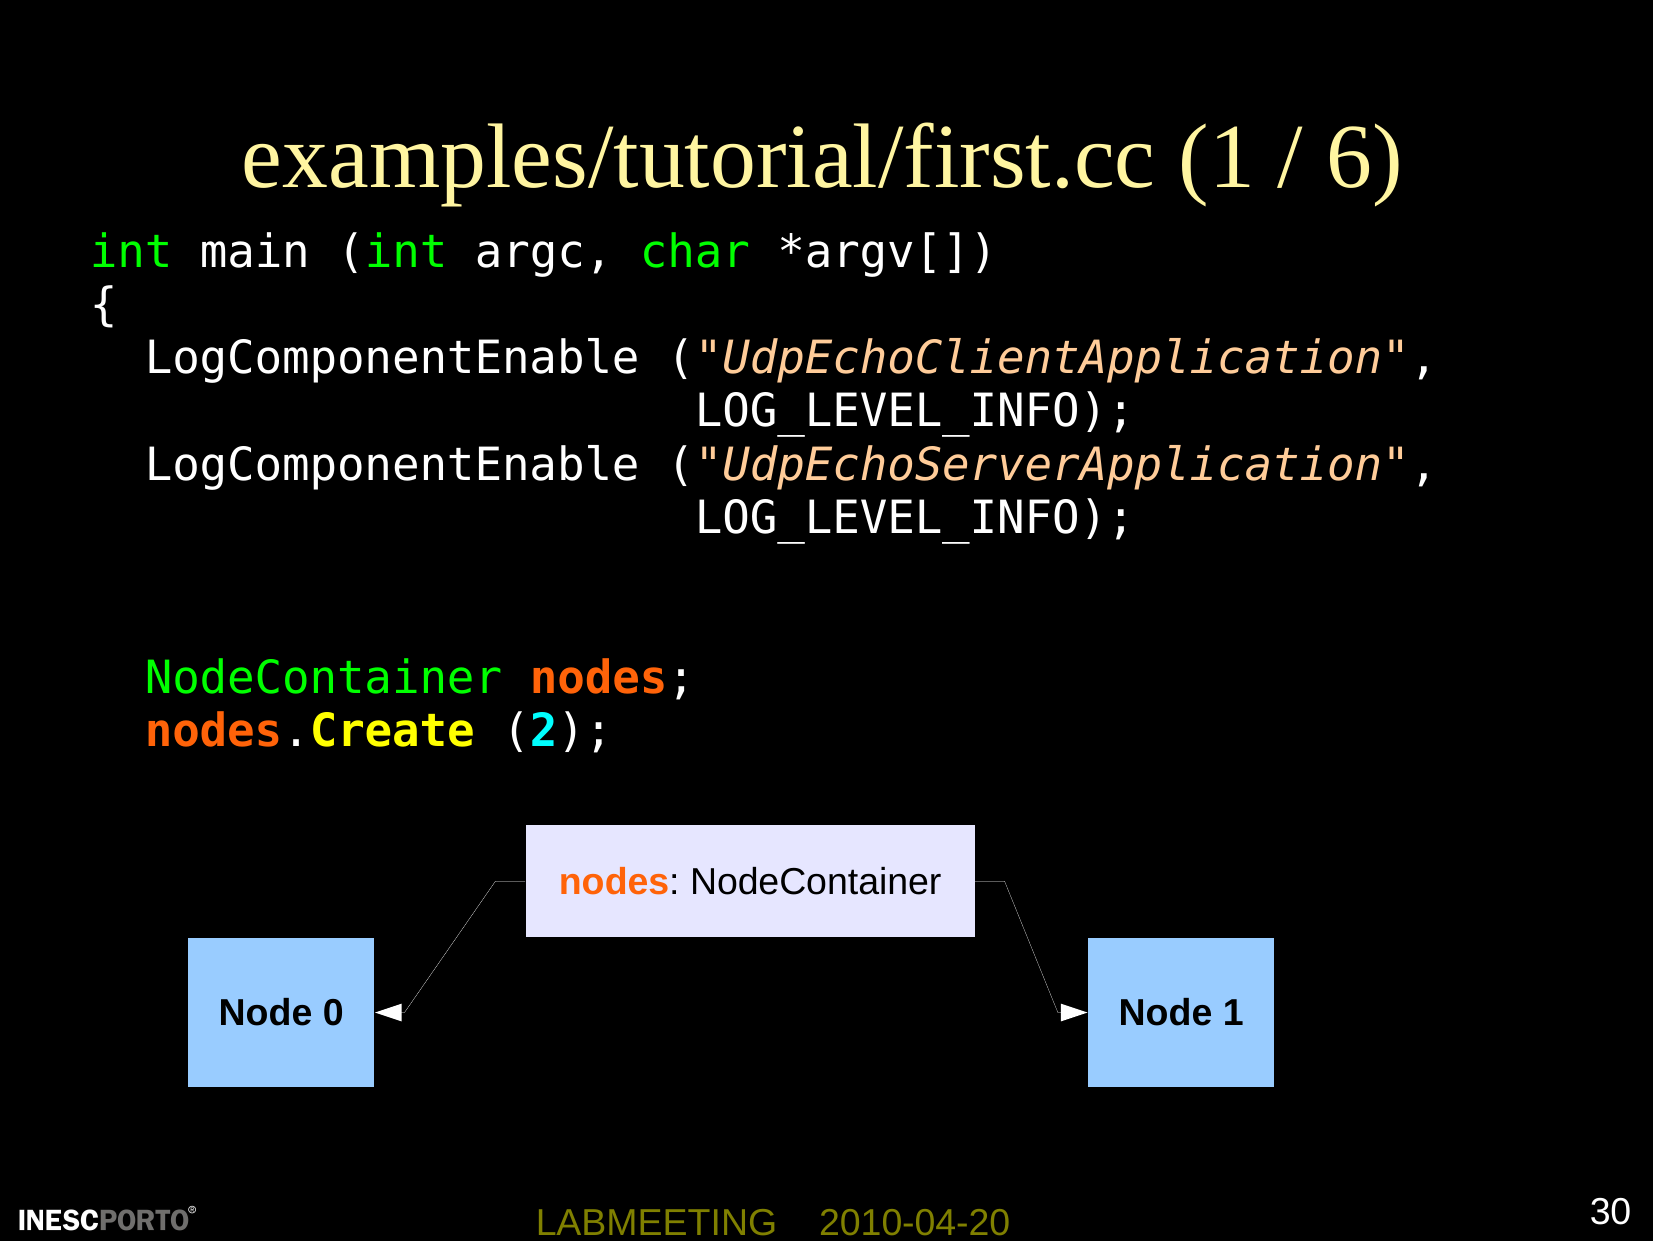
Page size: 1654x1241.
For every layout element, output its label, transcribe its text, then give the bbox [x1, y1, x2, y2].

text_box Node 0 [187, 937, 375, 1088]
text_box int main (int argc, char *argv[]) { LogComponentEnable ("UdpEchoClientApplication", LOG_LEVEL_INFO); LogComponentEnable ("UdpEchoServerApplication", LOG_LEVEL_INFO); NodeContainer nodes; nodes.Create (2); [75, 217, 1576, 826]
title examples/tutorial/first.cc (1 / 6) [40, 48, 1607, 264]
picture [9, 1181, 201, 1241]
text_box nodes: NodeContainer [525, 824, 976, 938]
text_box Node 1 [1087, 937, 1275, 1088]
